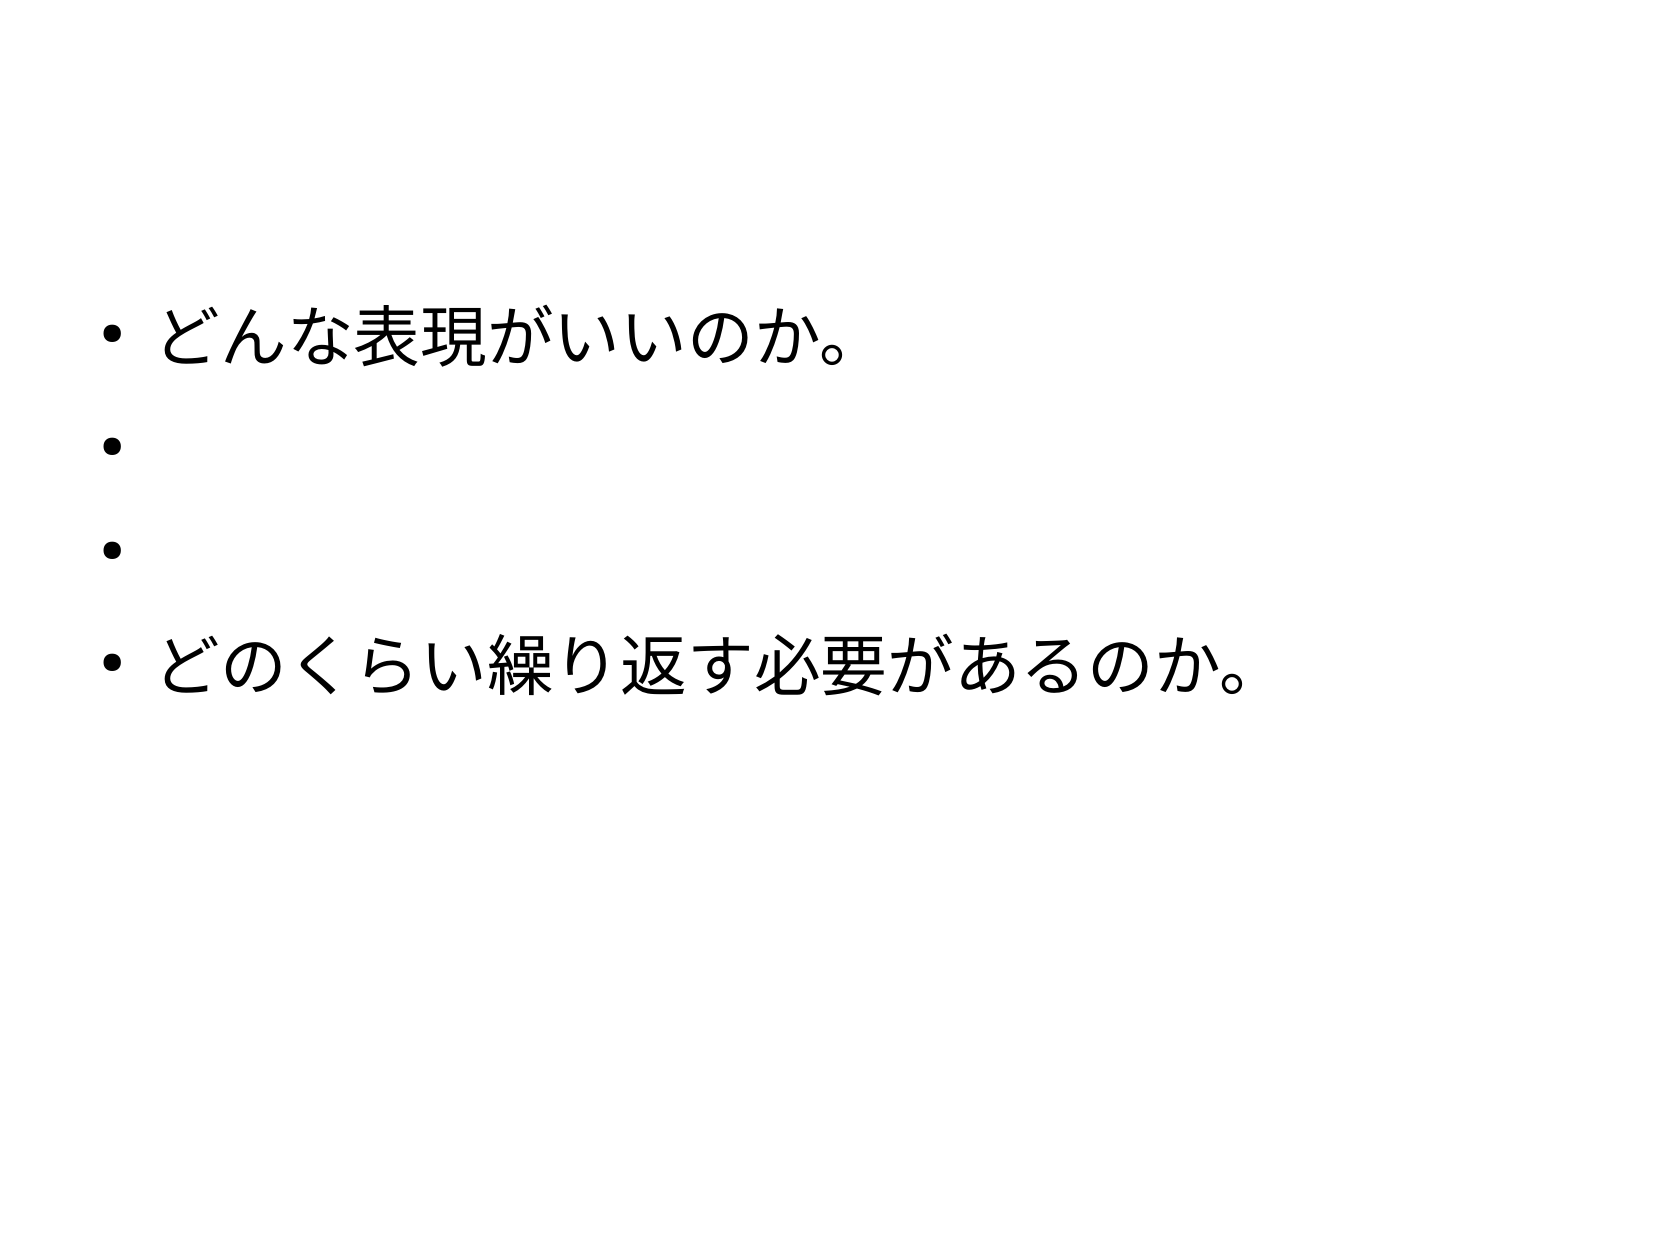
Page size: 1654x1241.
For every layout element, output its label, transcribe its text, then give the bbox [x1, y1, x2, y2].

list どんな表現がいいのか。 どのくらい繰り返す必要があるのか。 [82, 290, 1571, 1010]
